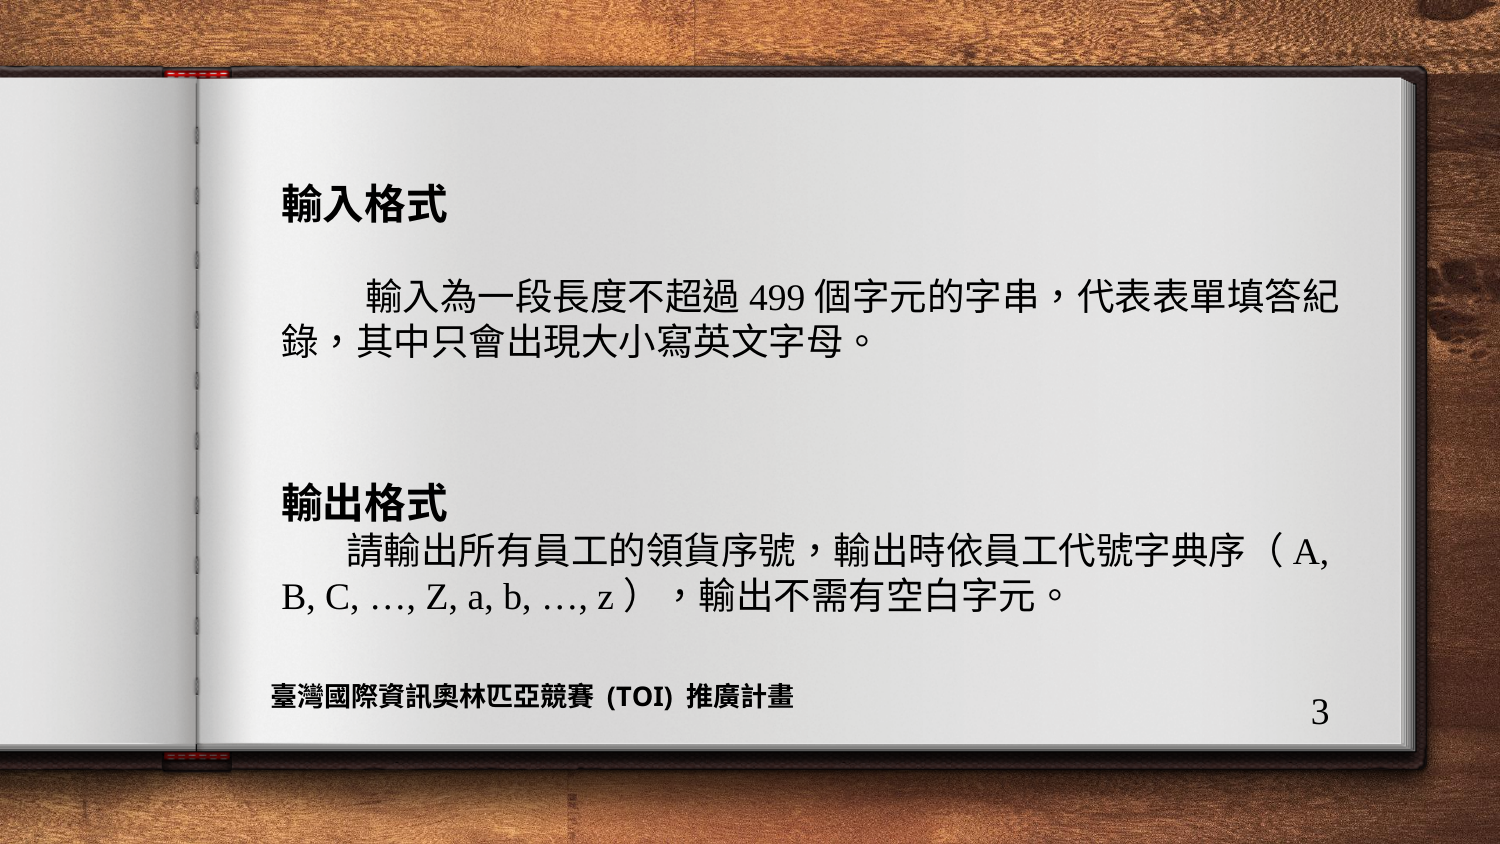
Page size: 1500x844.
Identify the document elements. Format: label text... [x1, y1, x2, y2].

text_box 輸入格式 輸入為一段長度不超過499個字元的字串，代表表單填答紀錄，其中只會出現大小寫英文字母。 [266, 171, 1356, 371]
text_box 輸出格式 請輸出所有員工的領貨序號，輸出時依員工代號字典序（A, B, C, …, Z, a, b, …, z），輸出不需有空白字元。 [266, 470, 1368, 625]
text_box [1295, 672, 1386, 737]
